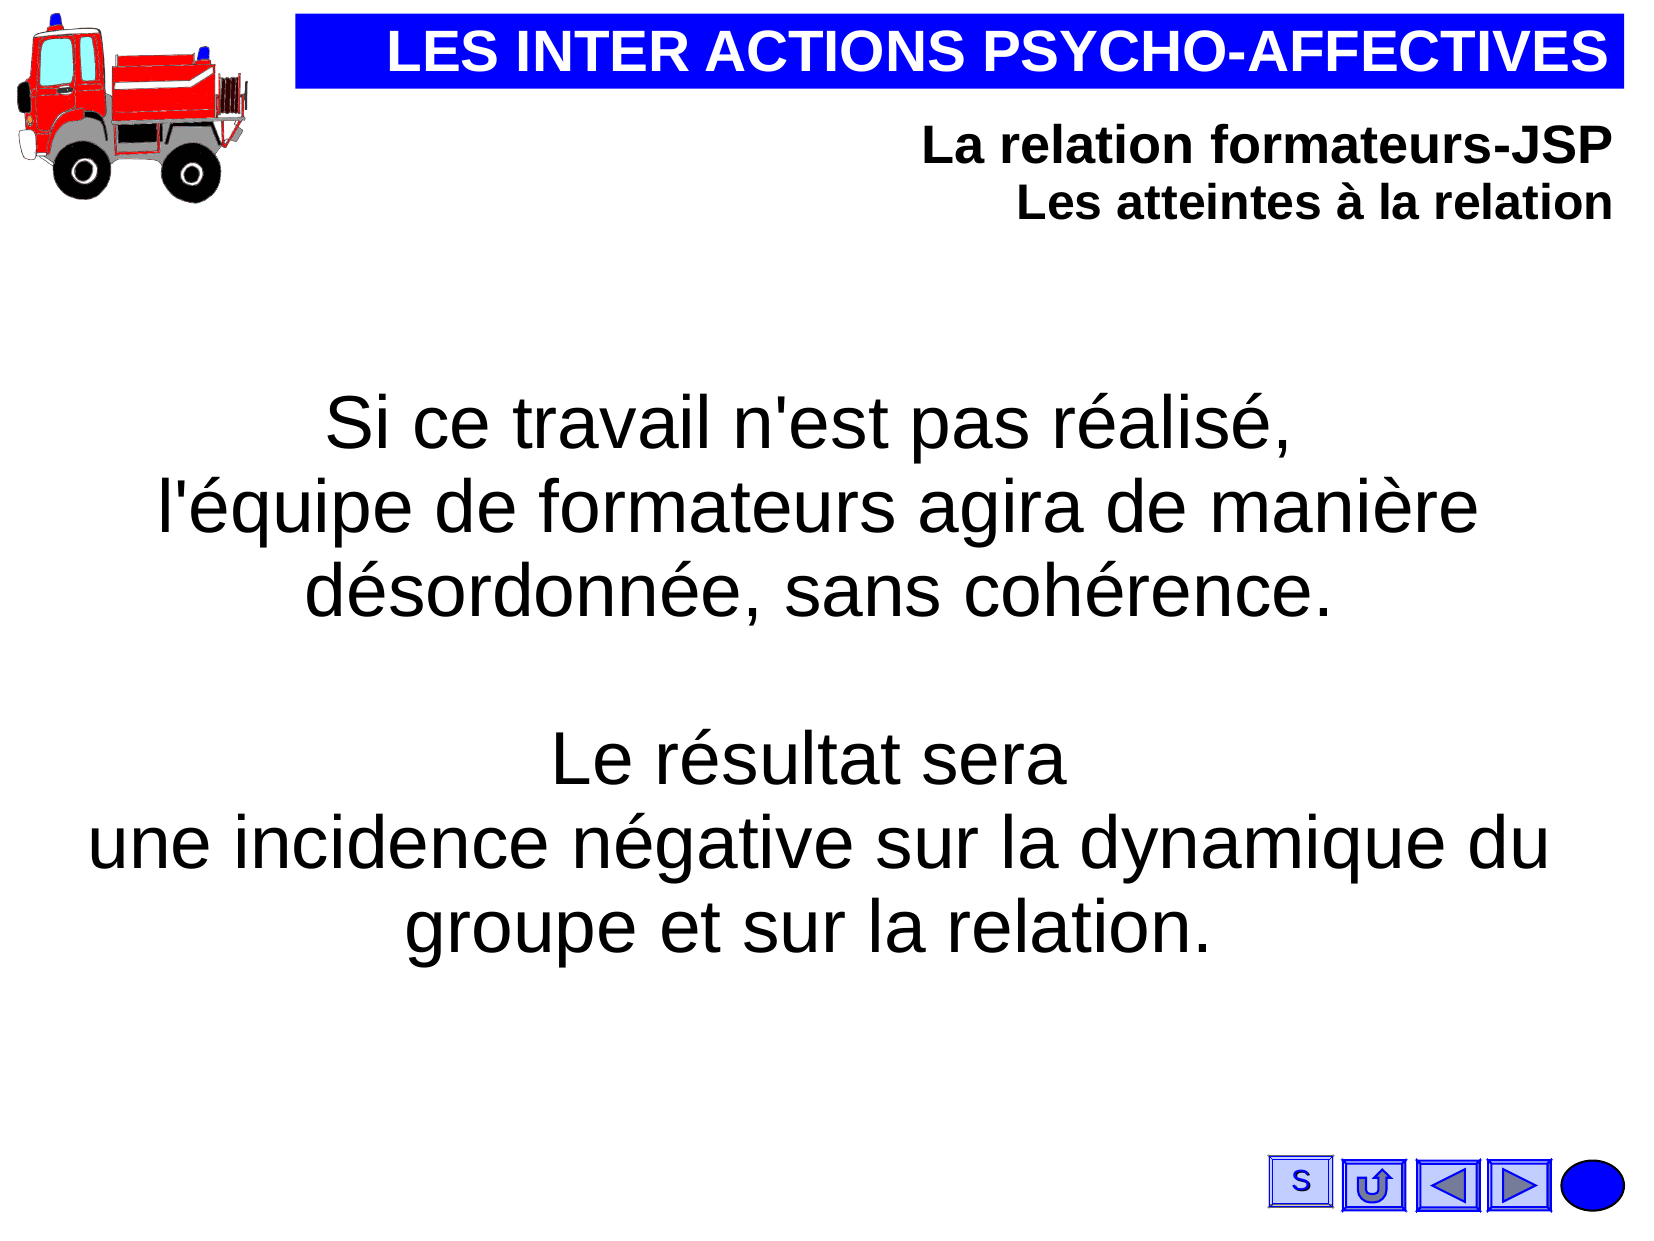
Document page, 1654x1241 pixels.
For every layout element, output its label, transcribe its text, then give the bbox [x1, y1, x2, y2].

text_box Si ce travail n'est pas réalisé, l'équipe de formateurs agira de manière désordonnée, sans cohérence. Le résultat sera une incidence négative sur la dynamique du groupe et sur la relation. [44, 373, 1595, 1182]
text_box La relation formateurs-JSP Les atteintes à la relation [905, 106, 1631, 238]
picture [8, 8, 257, 216]
text_box [1561, 1160, 1625, 1211]
text_box LES INTER ACTIONS PSYCHO-AFFECTIVES [295, 13, 1625, 89]
